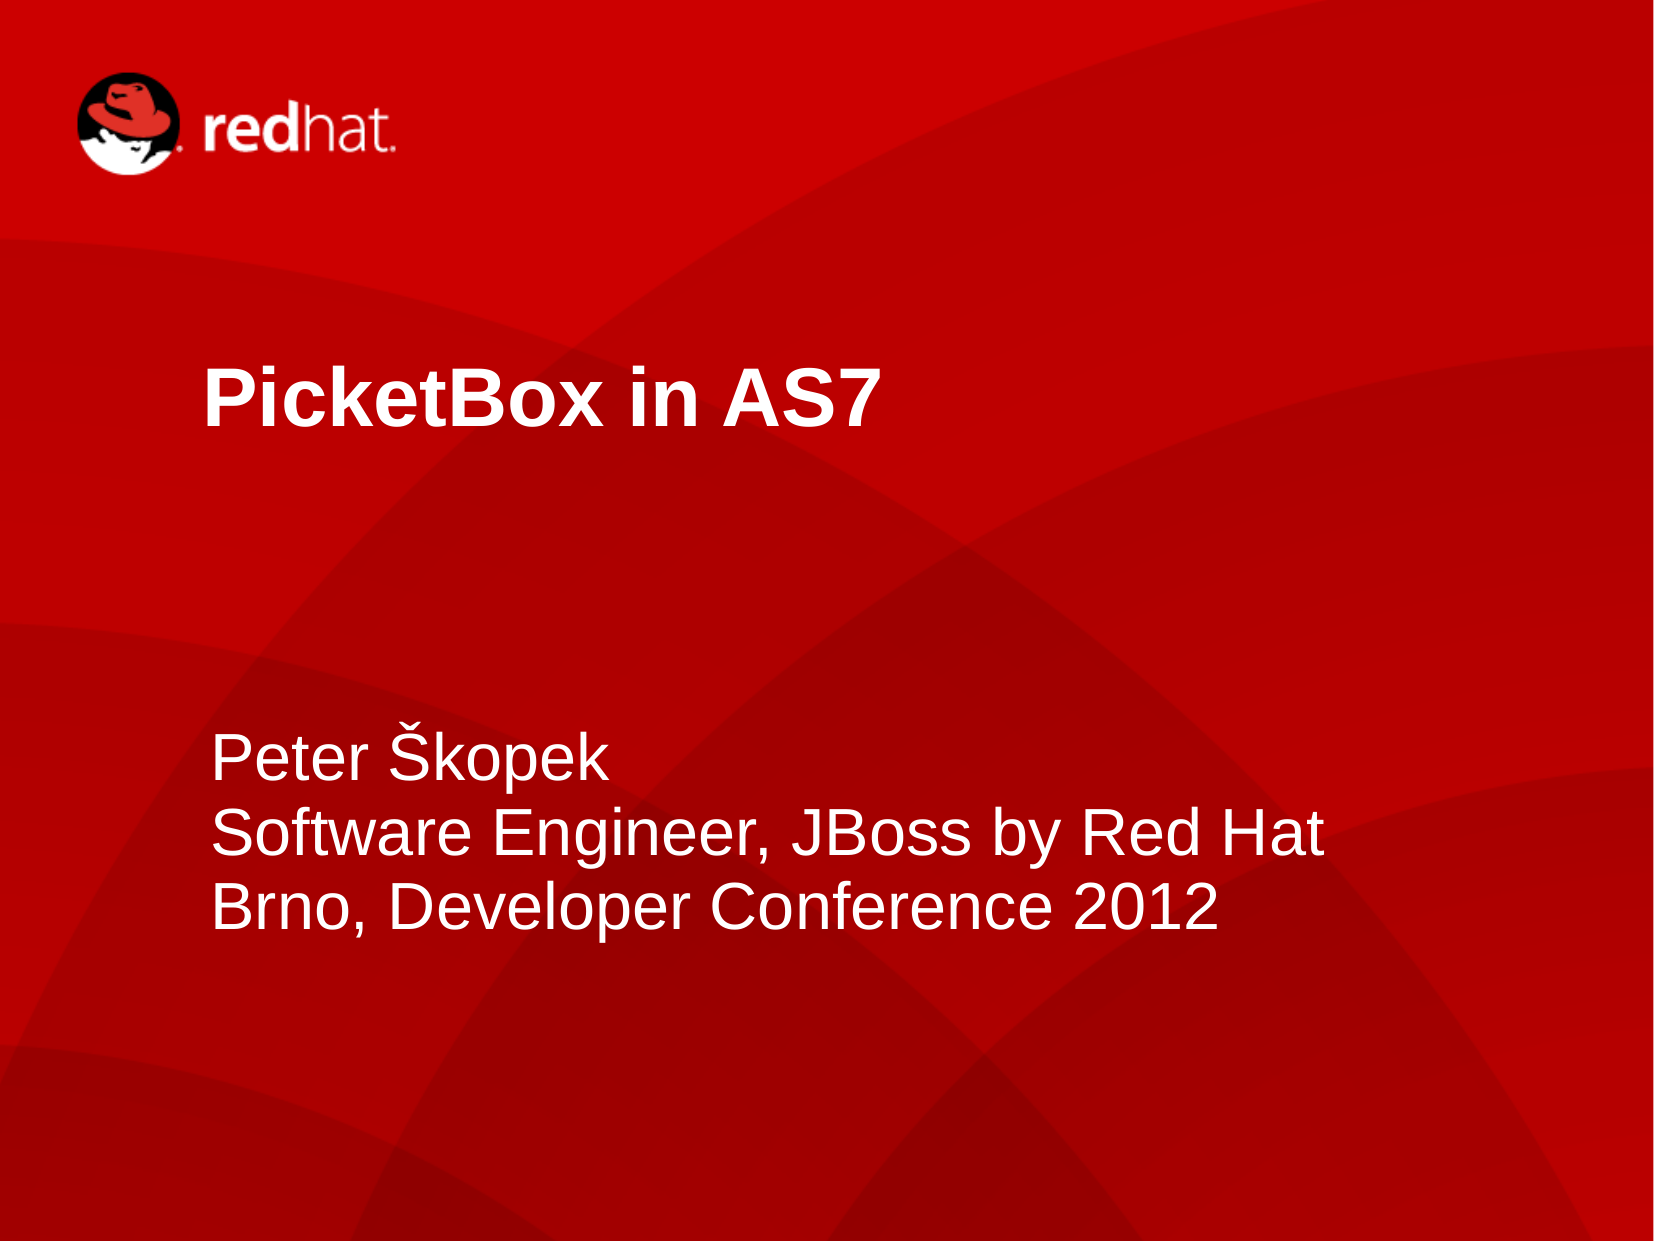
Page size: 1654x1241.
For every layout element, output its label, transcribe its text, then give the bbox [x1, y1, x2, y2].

text_box PicketBox in AS7 [187, 297, 1313, 526]
picture [0, 0, 1654, 1241]
text_box Peter Škopek Software Engineer, JBoss by Red Hat Brno, Developer Conference 2012 [195, 675, 1463, 915]
